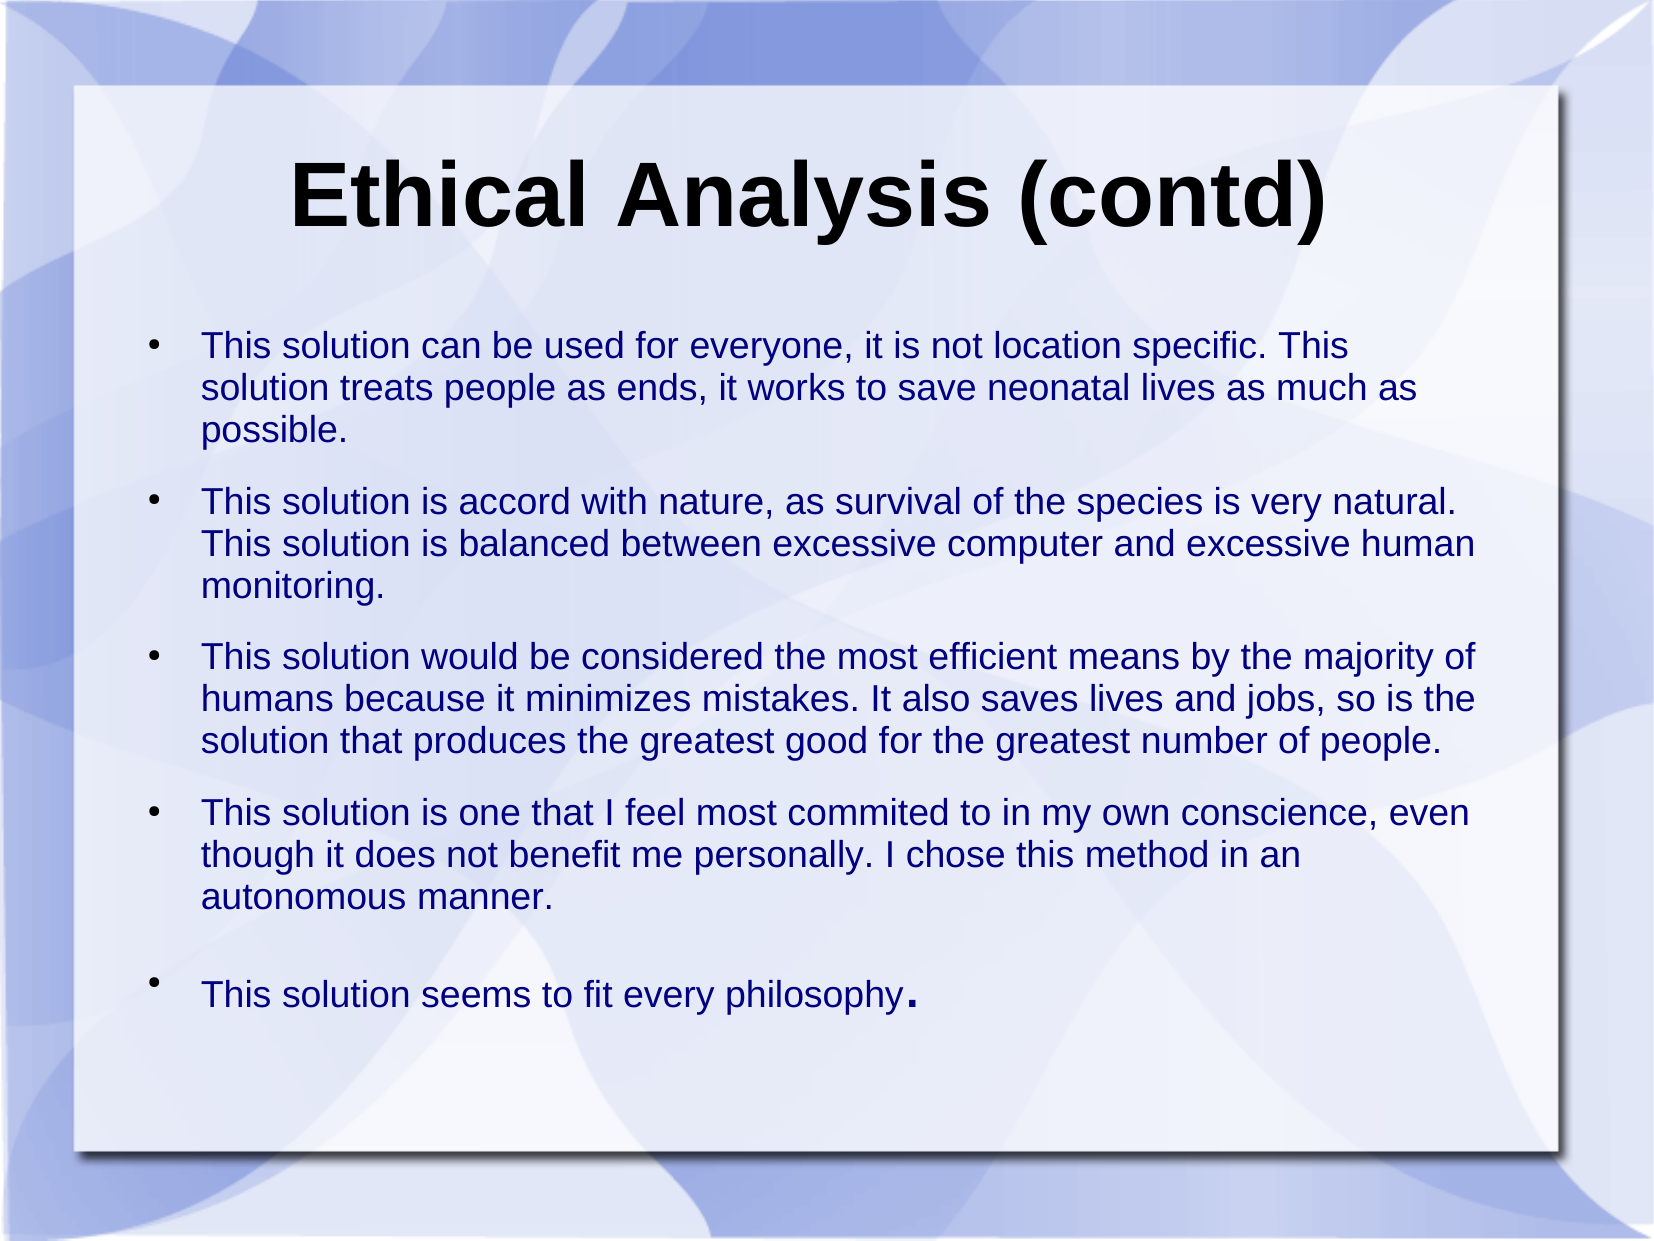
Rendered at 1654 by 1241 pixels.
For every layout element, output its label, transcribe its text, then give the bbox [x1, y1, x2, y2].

picture [0, 0, 1654, 1241]
title Ethical Analysis (contd) [82, 98, 1536, 291]
list This solution can be used for everyone, it is not location specific. This solution treats people as ends, it works to save neonatal lives as much as possible. This solution is accord with nature, as survival of the species is very natural. This solution is balanced between excessive computer and excessive human monitoring. This solution would be considered the most efficient means by the majority of humans because it minimizes mistakes. It also saves lives and jobs, so is the solution that produces the greatest good for the greatest number of people. This solution is one that I feel most commited to in my own conscience, even though it does not benefit me personally. I chose this method in an autonomous manner. This solution seems to fit every philosophy. [129, 324, 1489, 1129]
